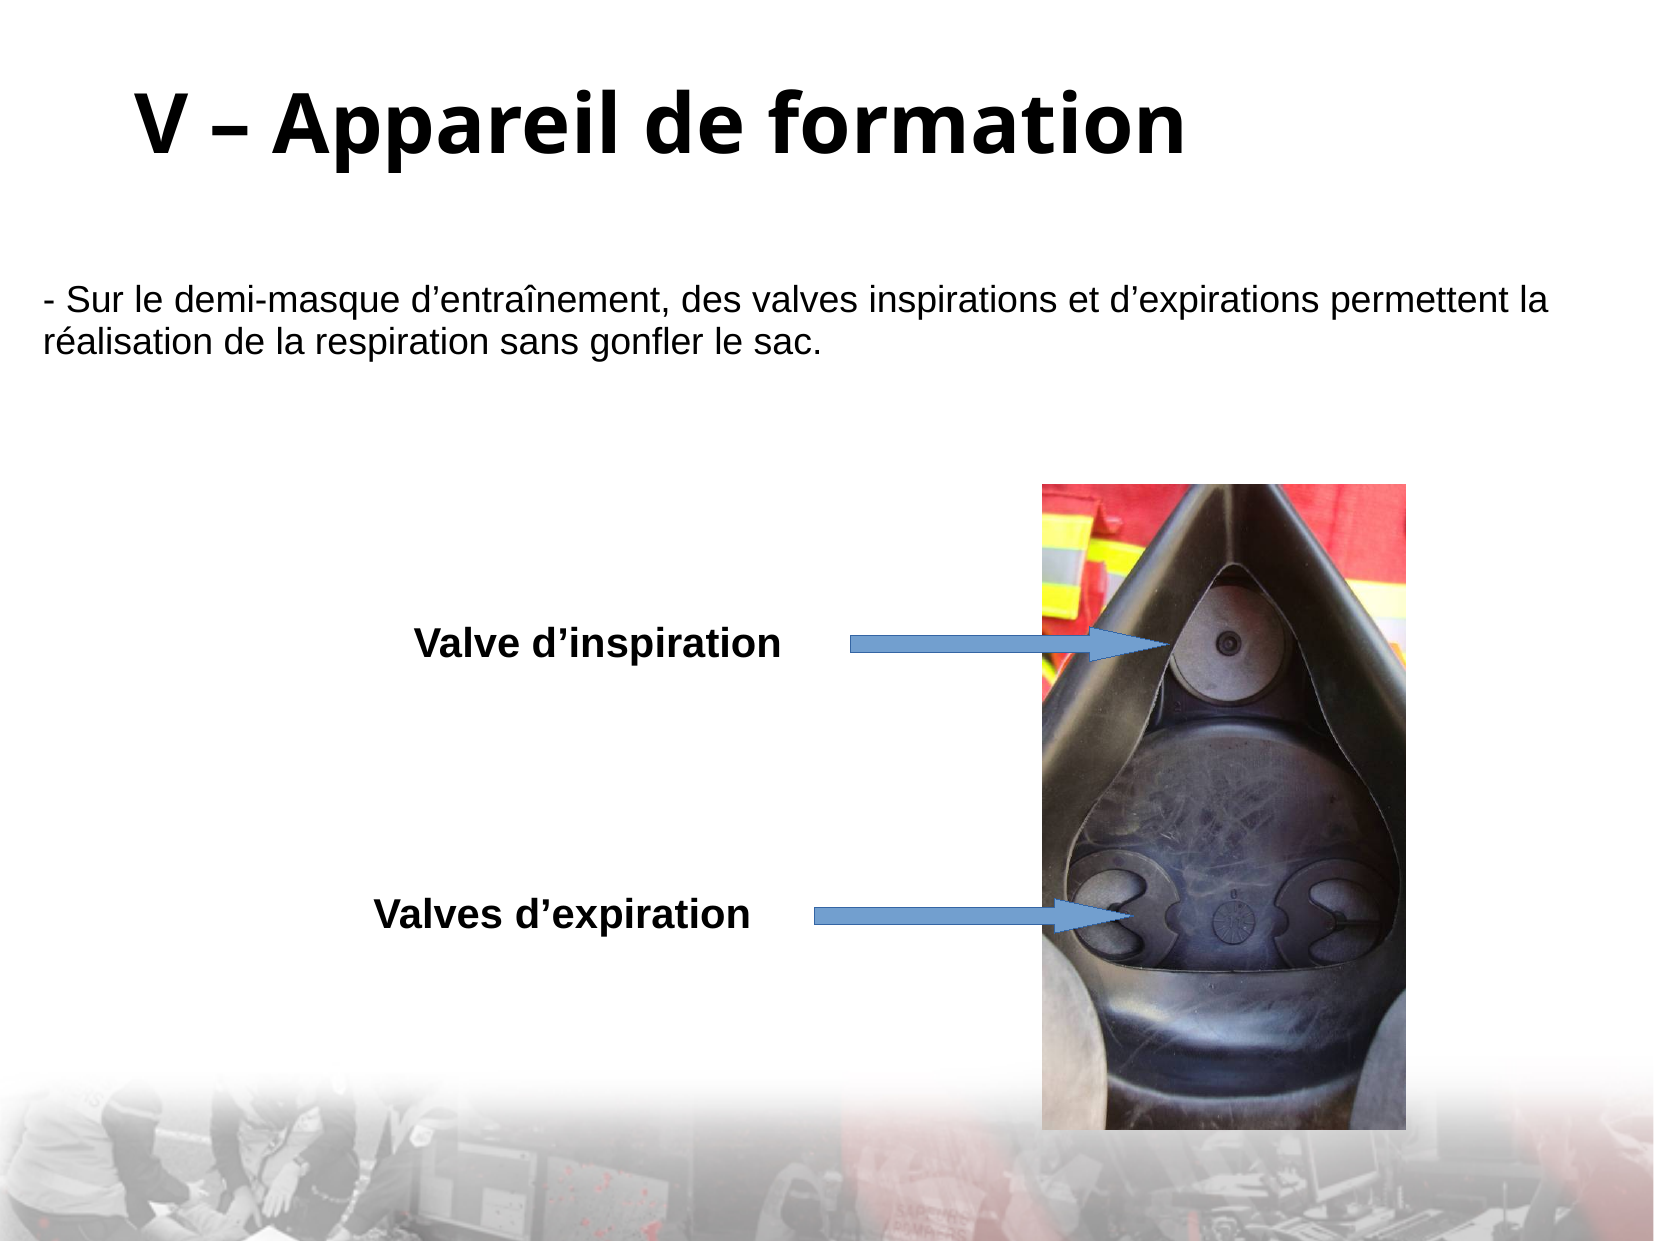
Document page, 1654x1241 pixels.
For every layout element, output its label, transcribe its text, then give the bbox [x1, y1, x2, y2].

text_box - Sur le demi-masque d’entraînement, des valves inspirations et d’expirations permettent la réalisation de la respiration sans gonfler le sac. [28, 270, 1642, 426]
text_box Valves d’expiration [283, 879, 815, 945]
text_box Valve d’inspiration [318, 607, 851, 674]
title V – Appareil de formation [59, 40, 1548, 201]
picture [0, 11, 1654, 1241]
text_box [850, 626, 1170, 662]
text_box [814, 898, 1134, 934]
